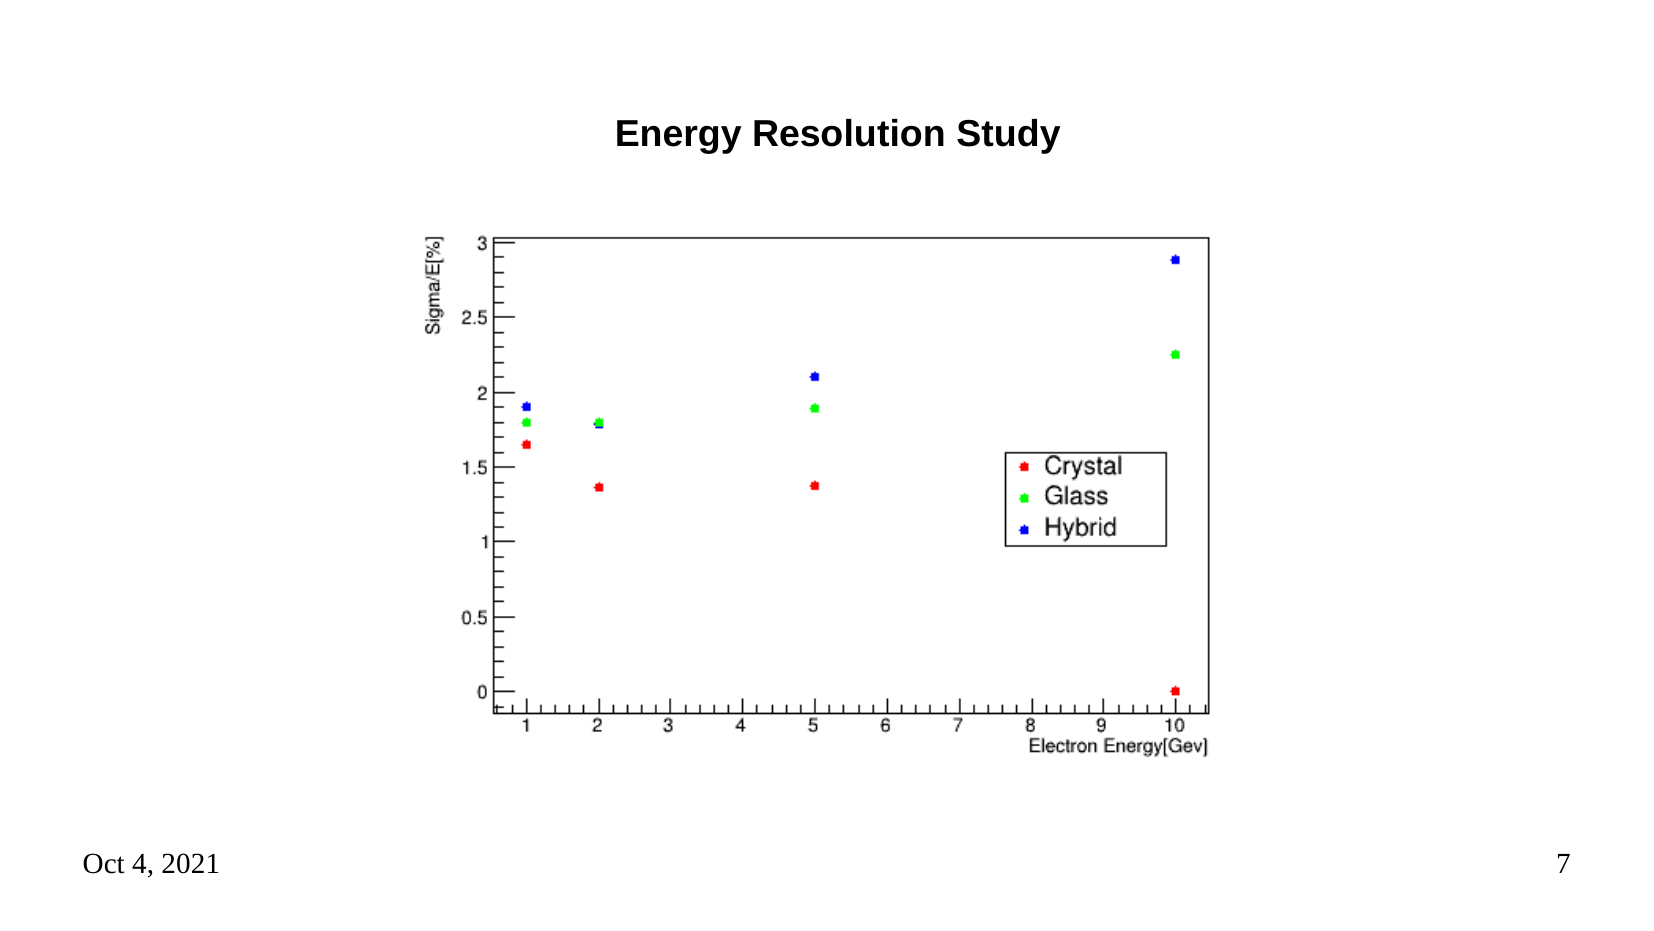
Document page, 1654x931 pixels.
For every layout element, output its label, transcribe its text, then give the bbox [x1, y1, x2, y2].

text_box Energy Resolution Study [525, 105, 1171, 162]
picture [405, 179, 1298, 773]
